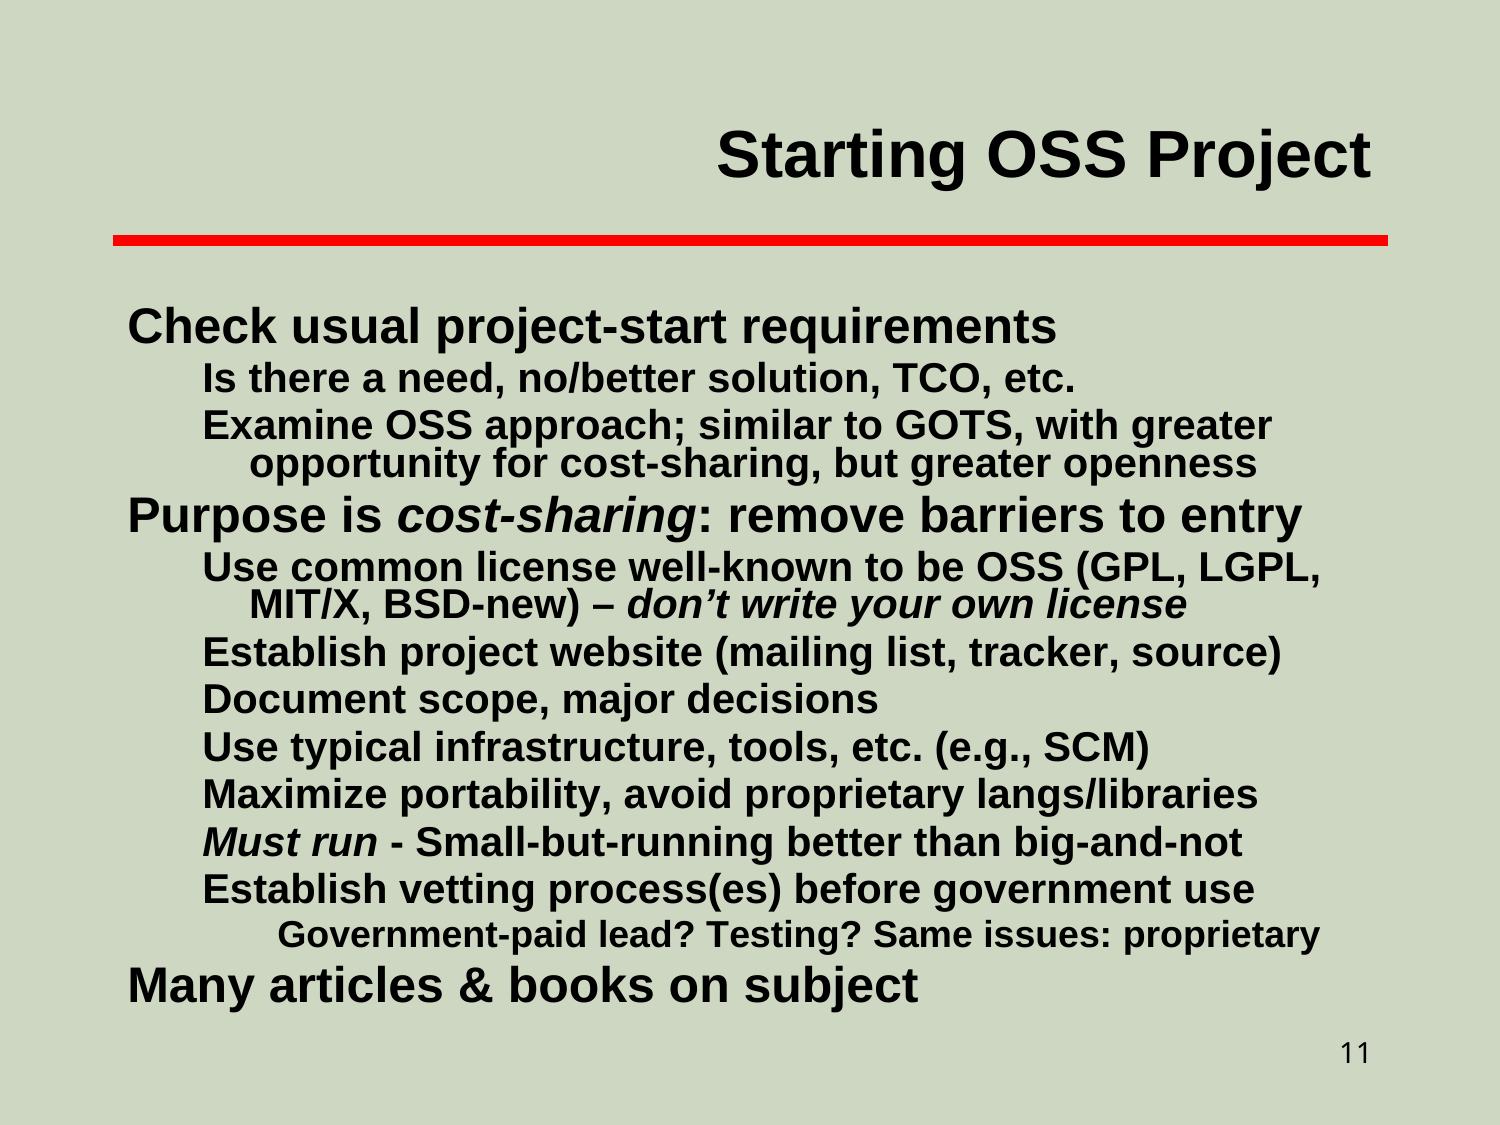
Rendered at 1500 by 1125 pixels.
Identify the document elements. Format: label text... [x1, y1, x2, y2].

list Check usual project-start requirements Is there a need, no/better solution, TCO, etc. Examine OSS approach; similar to GOTS, with greater opportunity for cost-sharing, but greater openness Purpose is cost-sharing: remove barriers to entry Use common license well-known to be OSS (GPL, LGPL, MIT/X, BSD-new) – don’t write your own license Establish project website (mailing list, tracker, source) Document scope, major decisions Use typical infrastructure, tools, etc. (e.g., SCM) Maximize portability, avoid proprietary langs/libraries Must run - Small-but-running better than big-and-not Establish vetting process(es) before government use Government-paid lead? Testing? Same issues: proprietary Many articles & books on subject [112, 299, 1388, 1087]
title Starting OSS Project [337, 85, 1388, 224]
